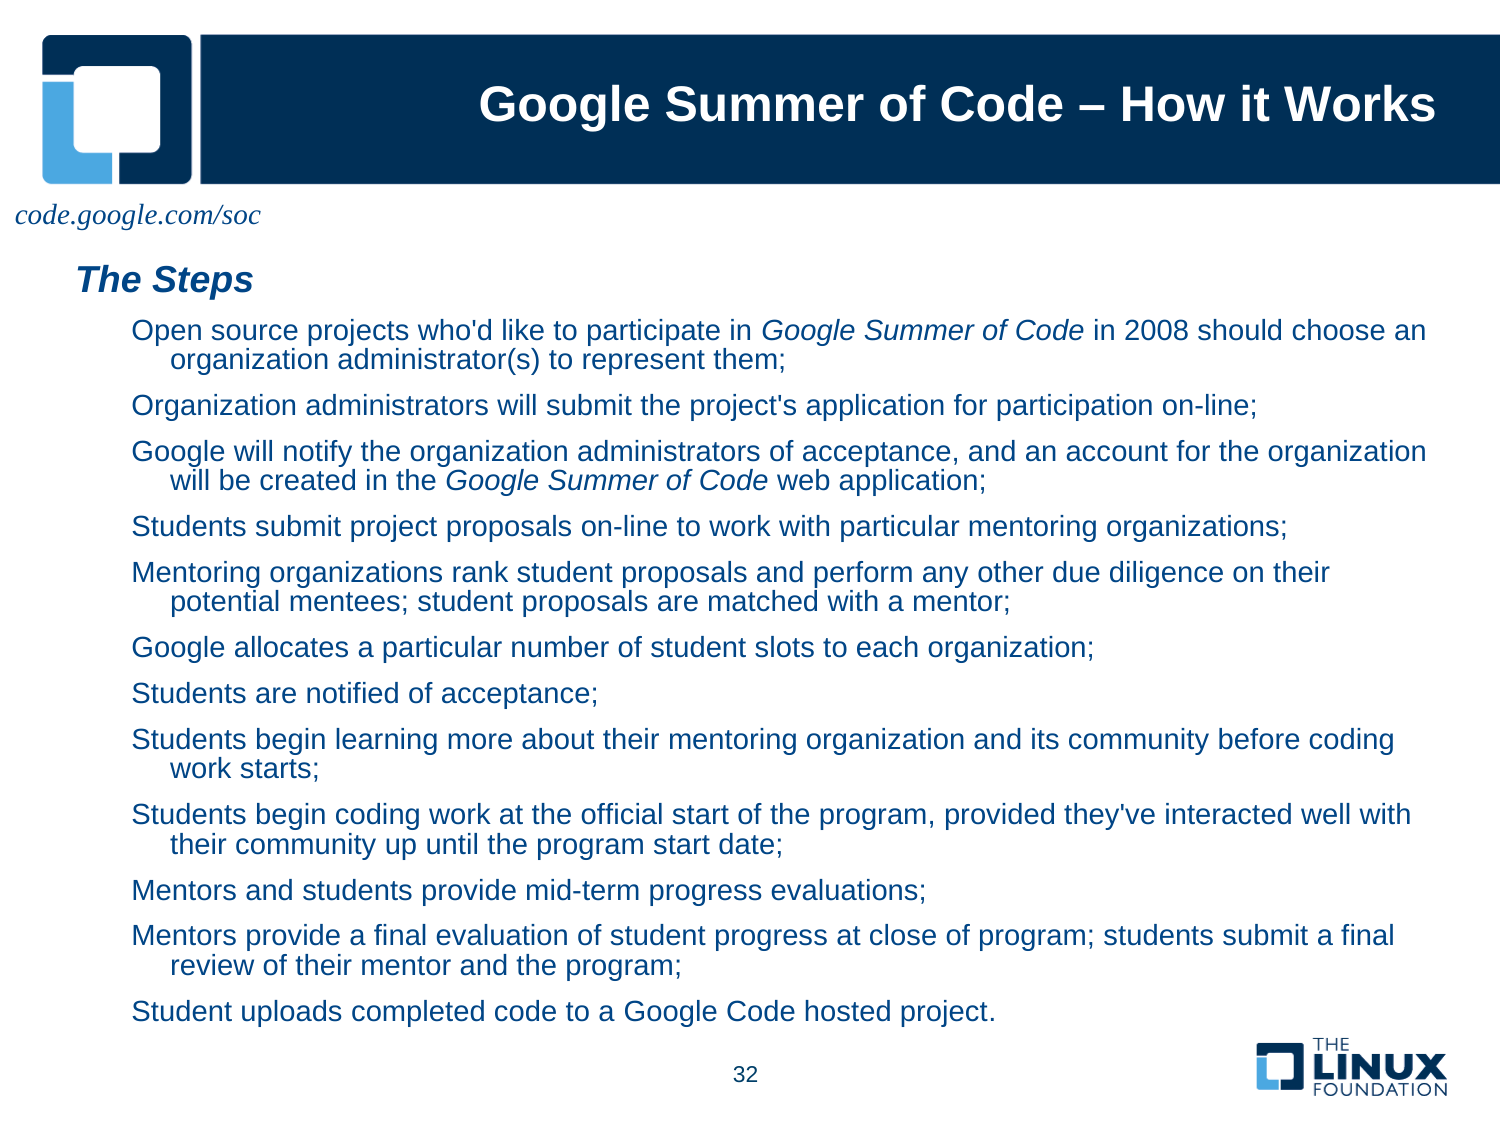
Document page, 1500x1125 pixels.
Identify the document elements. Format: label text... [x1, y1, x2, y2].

list The Steps Open source projects who'd like to participate in Google Summer of Code in 2008 should choose an organization administrator(s) to represent them; Organization administrators will submit the project's application for participation on-line; Google will notify the organization administrators of acceptance, and an account for the organization will be created in the Google Summer of Code web application; Students submit project proposals on-line to work with particular mentoring organizations; Mentoring organizations rank student proposals and perform any other due diligence on their potential mentees; student proposals are matched with a mentor; Google allocates a particular number of student slots to each organization; Students are notified of acceptance; Students begin learning more about their mentoring organization and its community before coding work starts; Students begin coding work at the official start of the program, provided they've interacted well with their community up until the program start date; Mentors and students provide mid-term progress evaluations; Mentors provide a final evaluation of student progress at close of program; students submit a final review of their mentor and the program; Student uploads completed code to a Google Code hosted project. [75, 262, 1438, 1073]
picture [0, 240, 1500, 1125]
picture [0, 0, 1500, 191]
text_box code.google.com/soc [0, 191, 1500, 240]
title Google Summer of Code – How it Works [249, 44, 1438, 168]
